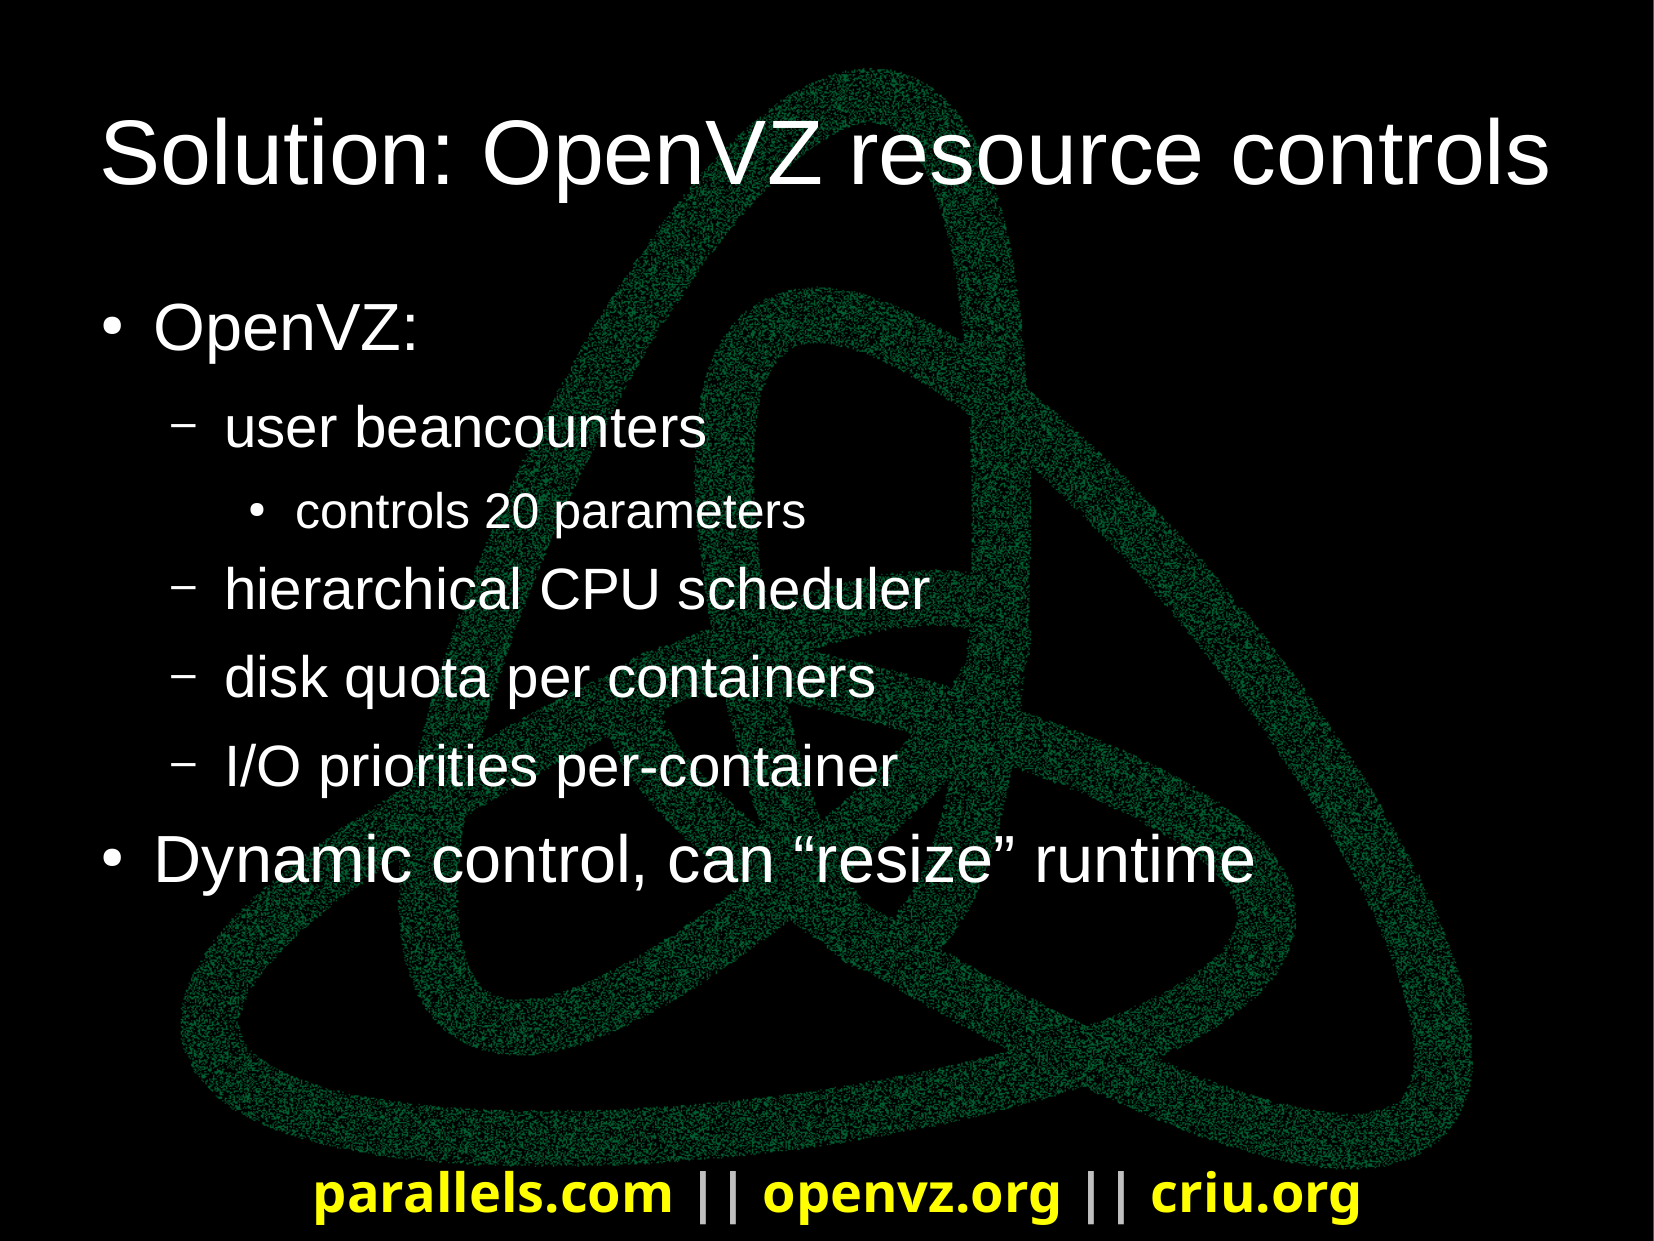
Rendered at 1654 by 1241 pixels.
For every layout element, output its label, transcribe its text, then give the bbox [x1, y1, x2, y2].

title Solution: OpenVZ resource controls [82, 49, 1571, 257]
list OpenVZ: user beancounters controls 20 parameters hierarchical CPU scheduler disk quota per containers I/O priorities per-container Dynamic control, can “resize” runtime [82, 290, 1538, 1010]
picture [0, 0, 1654, 1241]
